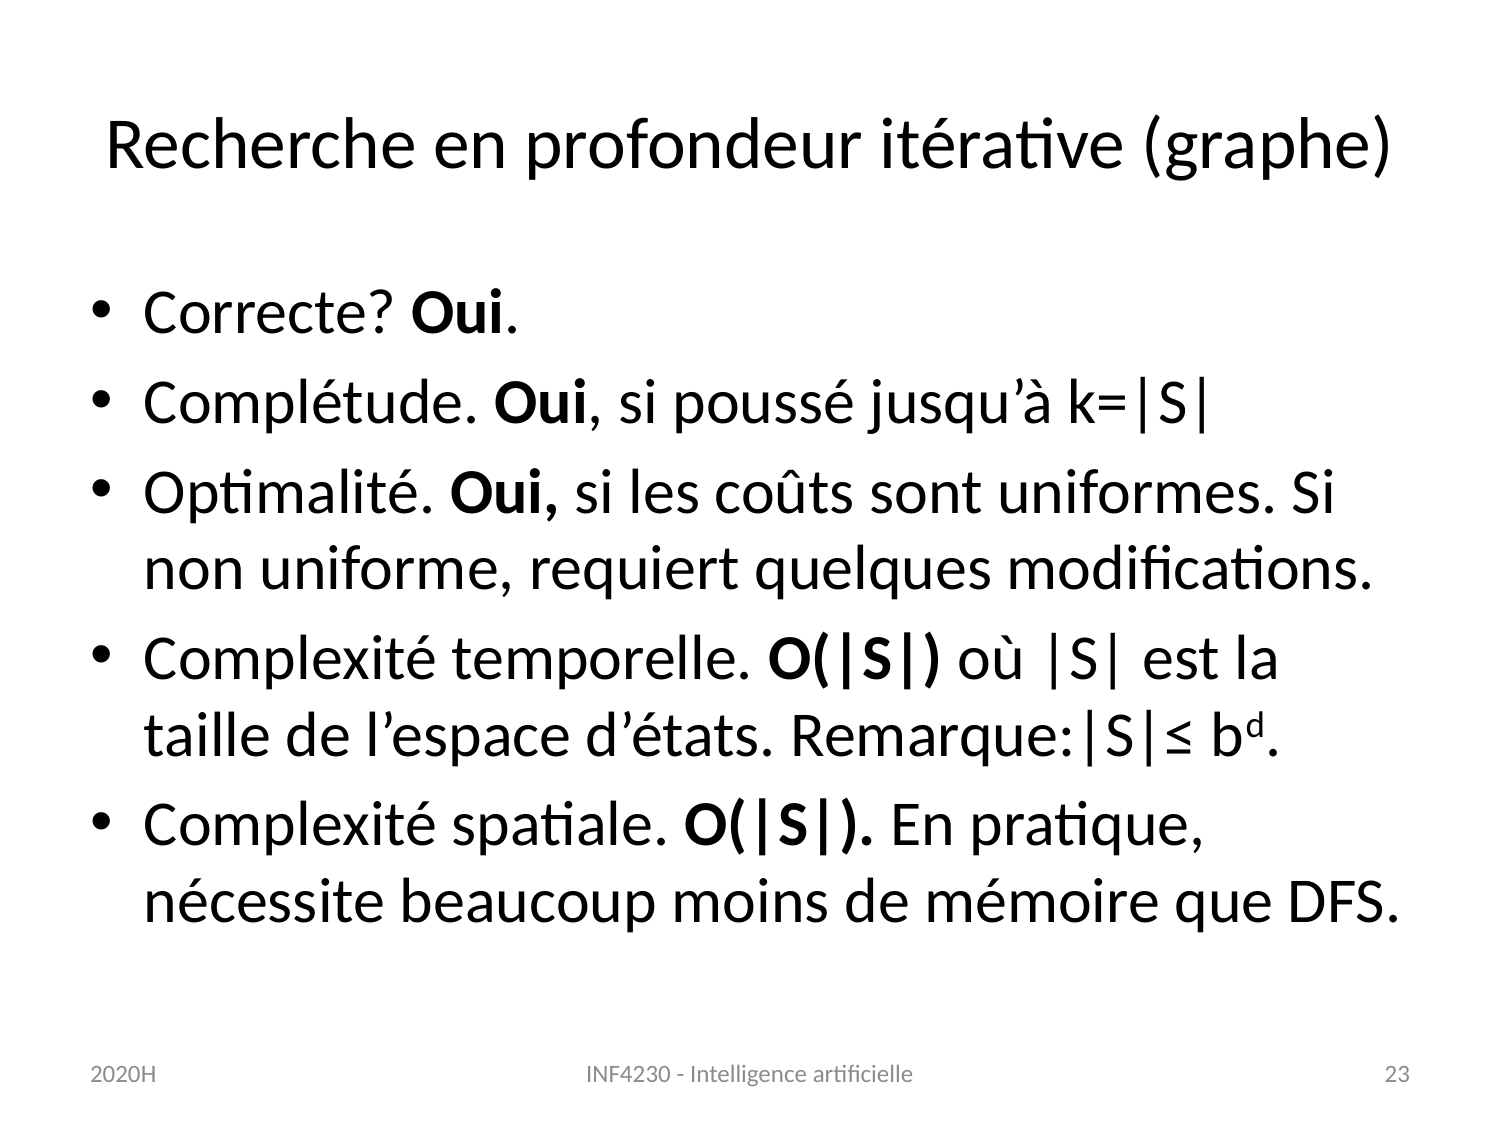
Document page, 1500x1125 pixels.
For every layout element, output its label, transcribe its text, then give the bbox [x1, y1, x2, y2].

slide_number 2020H [75, 1042, 425, 1103]
list Correcte? Oui. Complétude. Oui, si poussé jusqu’à k=|S| Optimalité. Oui, si les coûts sont uniformes. Si non uniforme, requiert quelques modifications. Complexité temporelle. O(|S|) où |S| est la taille de l’espace d’états. Remarque:|S|≤ bd. Complexité spatiale. O(|S|). En pratique, nécessite beaucoup moins de mémoire que DFS. [75, 262, 1425, 1005]
footer INF4230 - Intelligence artificielle [512, 1042, 988, 1103]
slide_number <numéro> [1074, 1042, 1425, 1103]
title Recherche en profondeur itérative (graphe) [75, 45, 1425, 233]
